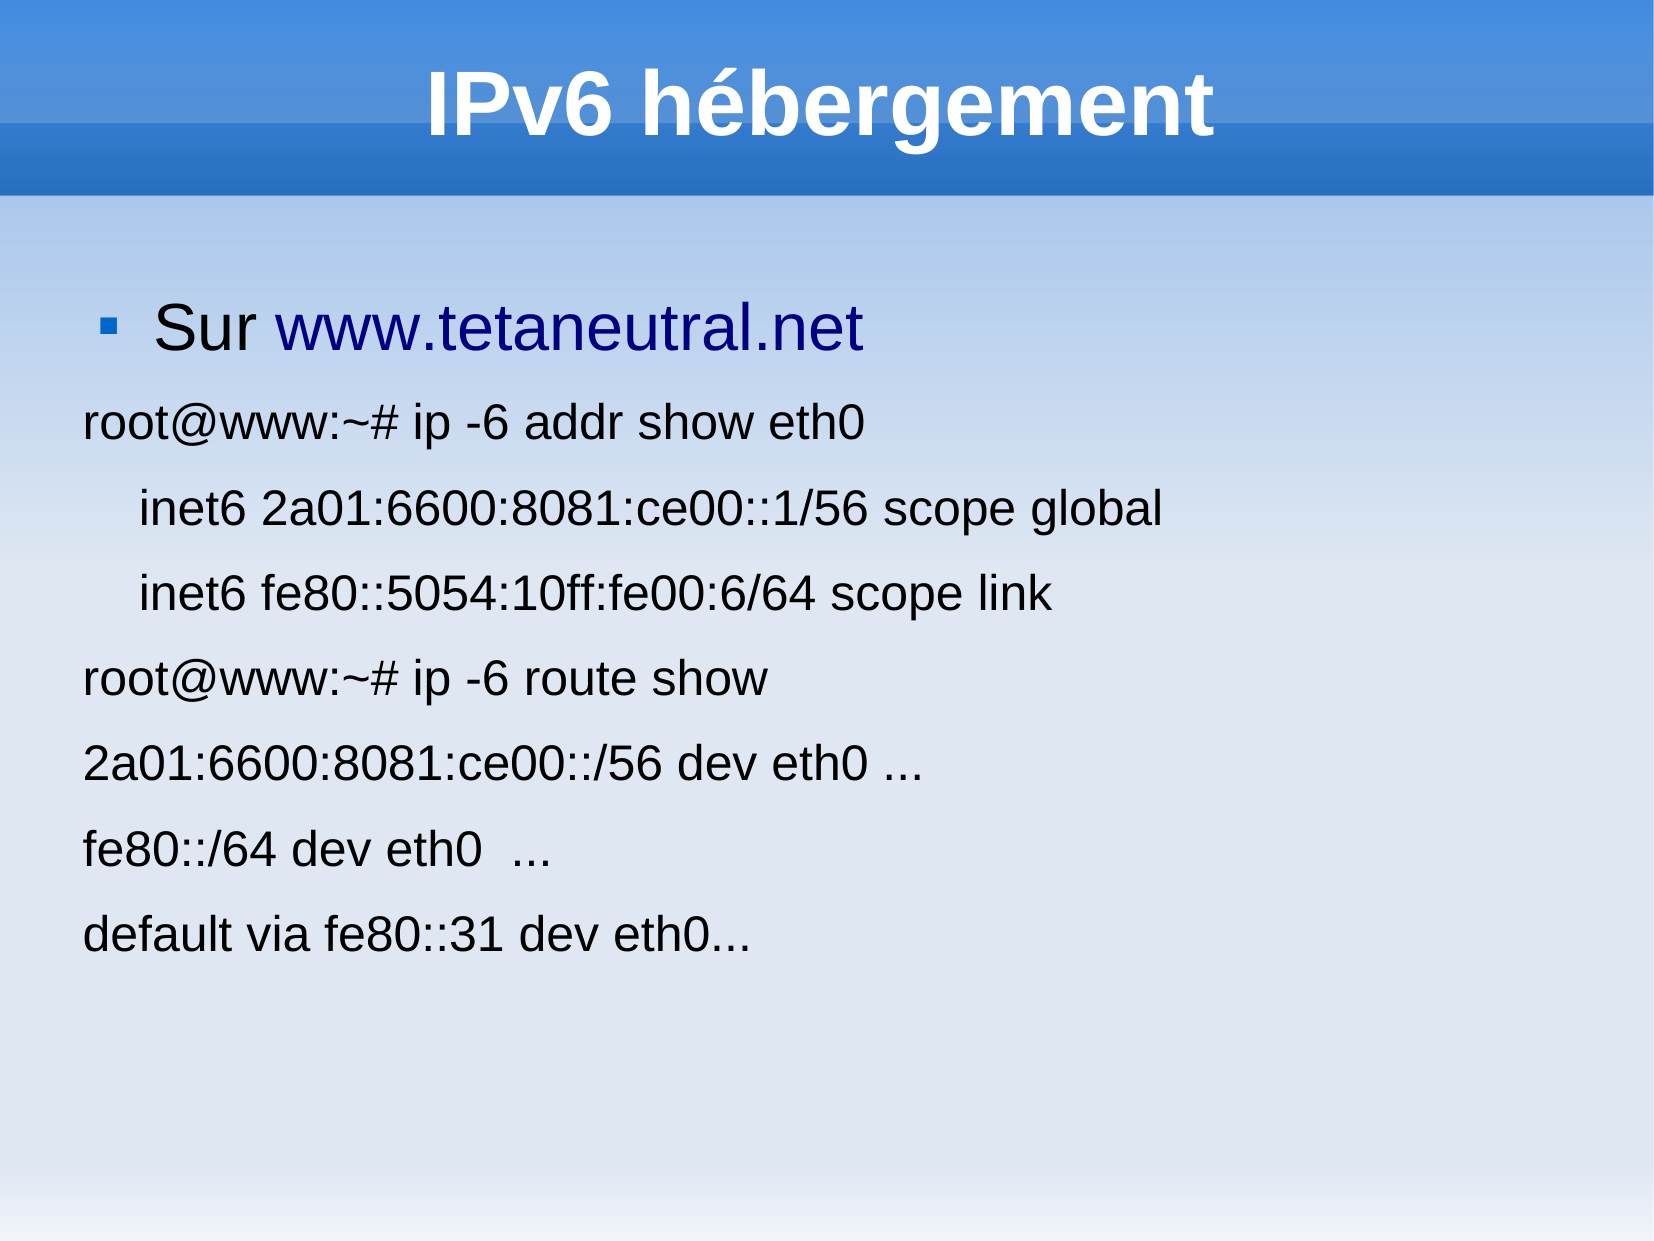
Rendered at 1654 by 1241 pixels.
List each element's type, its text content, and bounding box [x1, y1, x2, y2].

title IPv6 hébergement [76, 7, 1565, 200]
picture [0, 0, 1654, 1241]
list Sur www.tetaneutral.net root@www:~# ip -6 addr show eth0 inet6 2a01:6600:8081:ce00::1/56 scope global inet6 fe80::5054:10ff:fe00:6/64 scope link root@www:~# ip -6 route show 2a01:6600:8081:ce00::/56 dev eth0 ... fe80::/64 dev eth0 ... default via fe80::31 dev eth0... [82, 290, 1571, 1094]
